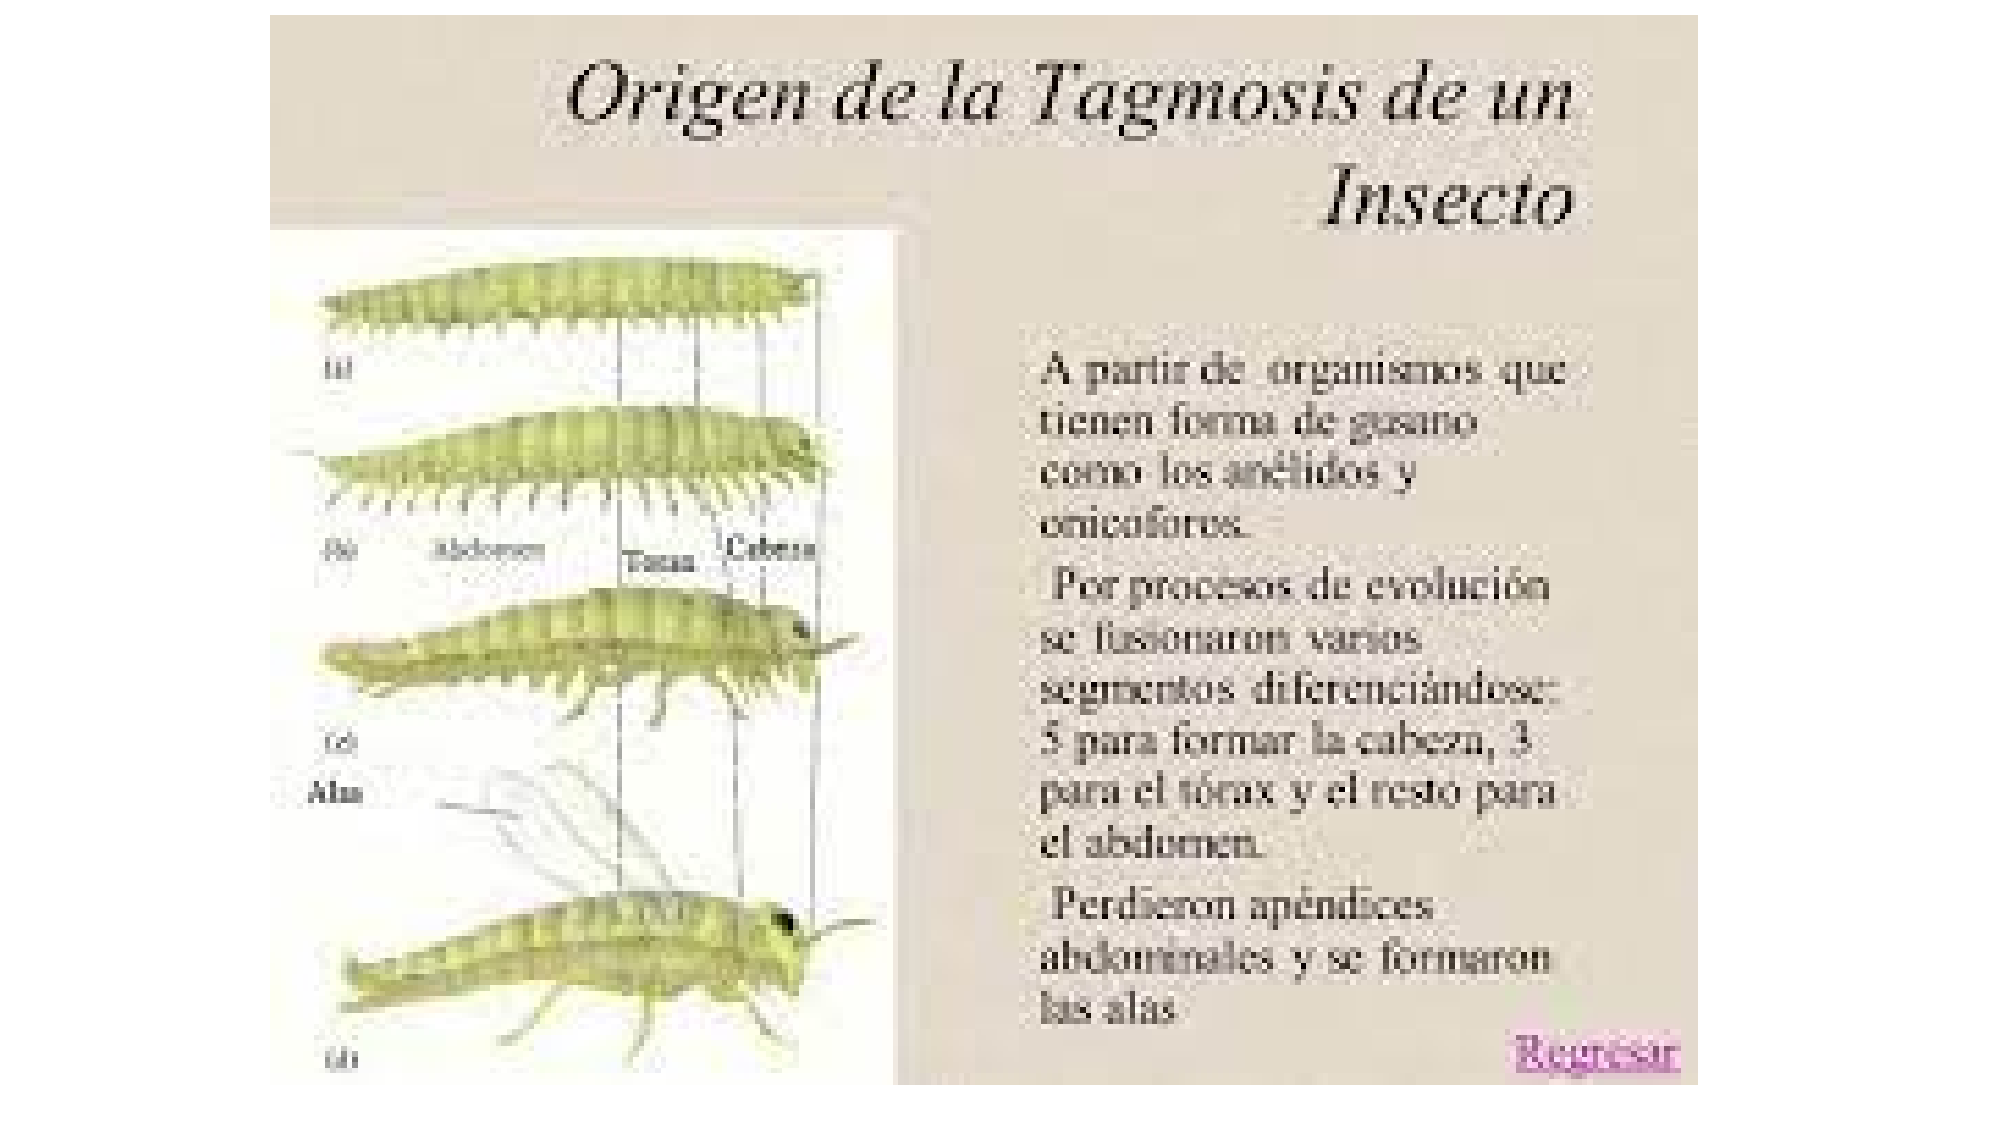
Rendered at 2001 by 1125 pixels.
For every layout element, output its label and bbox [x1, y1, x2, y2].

picture [270, 15, 1698, 1085]
